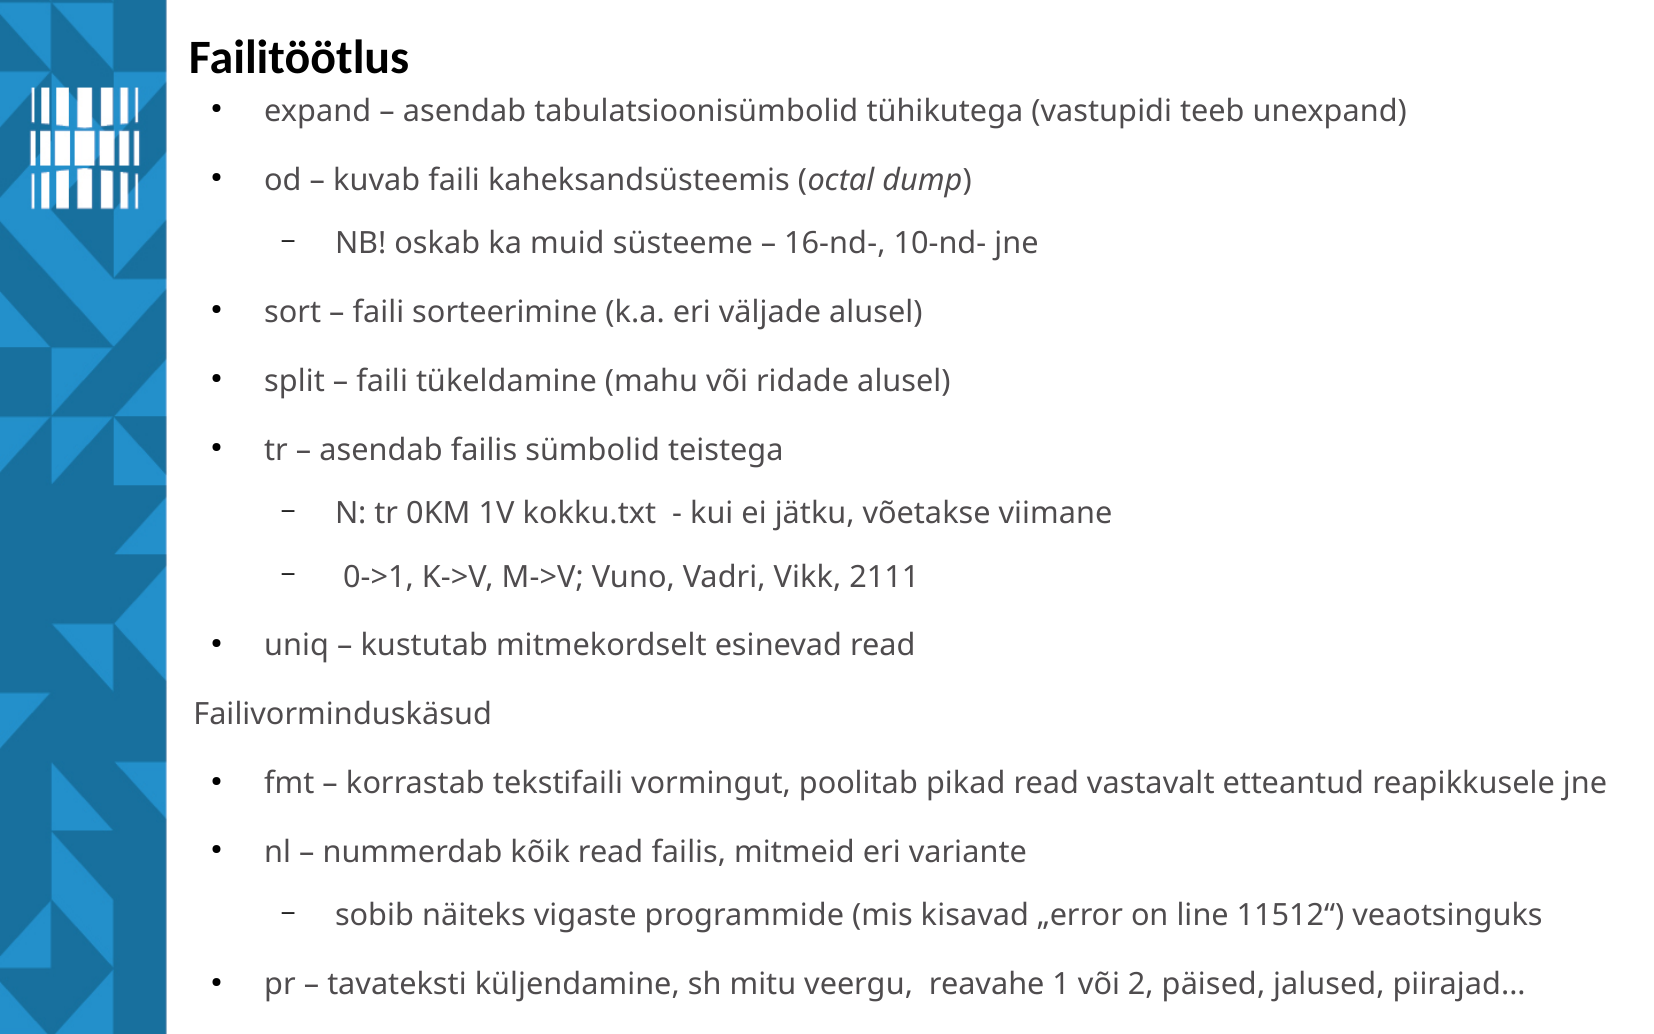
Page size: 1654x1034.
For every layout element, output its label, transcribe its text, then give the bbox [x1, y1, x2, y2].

list expand – asendab tabulatsioonisümbolid tühikutega (vastupidi teeb unexpand) od – kuvab faili kaheksandsüsteemis (octal dump) NB! oskab ka muid süsteeme – 16-nd-, 10-nd- jne sort – faili sorteerimine (k.a. eri väljade alusel) split – faili tükeldamine (mahu või ridade alusel) tr – asendab failis sümbolid teistega N: tr 0KM 1V kokku.txt - kui ei jätku, võetakse viimane 0->1, K->V, M->V; Vuno, Vadri, Vikk, 2111 uniq – kustutab mitmekordselt esinevad read Failivorminduskäsud fmt – korrastab tekstifaili vormingut, poolitab pikad read vastavalt etteantud reapikkusele jne nl – nummerdab kõik read failis, mitmeid eri variante sobib näiteks vigaste programmide (mis kisavad „error on line 11512“) veaotsinguks pr – tavateksti küljendamine, sh mitu veergu, reavahe 1 või 2, päised, jalused, piirajad... [193, 88, 1642, 1028]
title Failitöötlus [188, 34, 1607, 90]
picture [42, 108, 132, 208]
